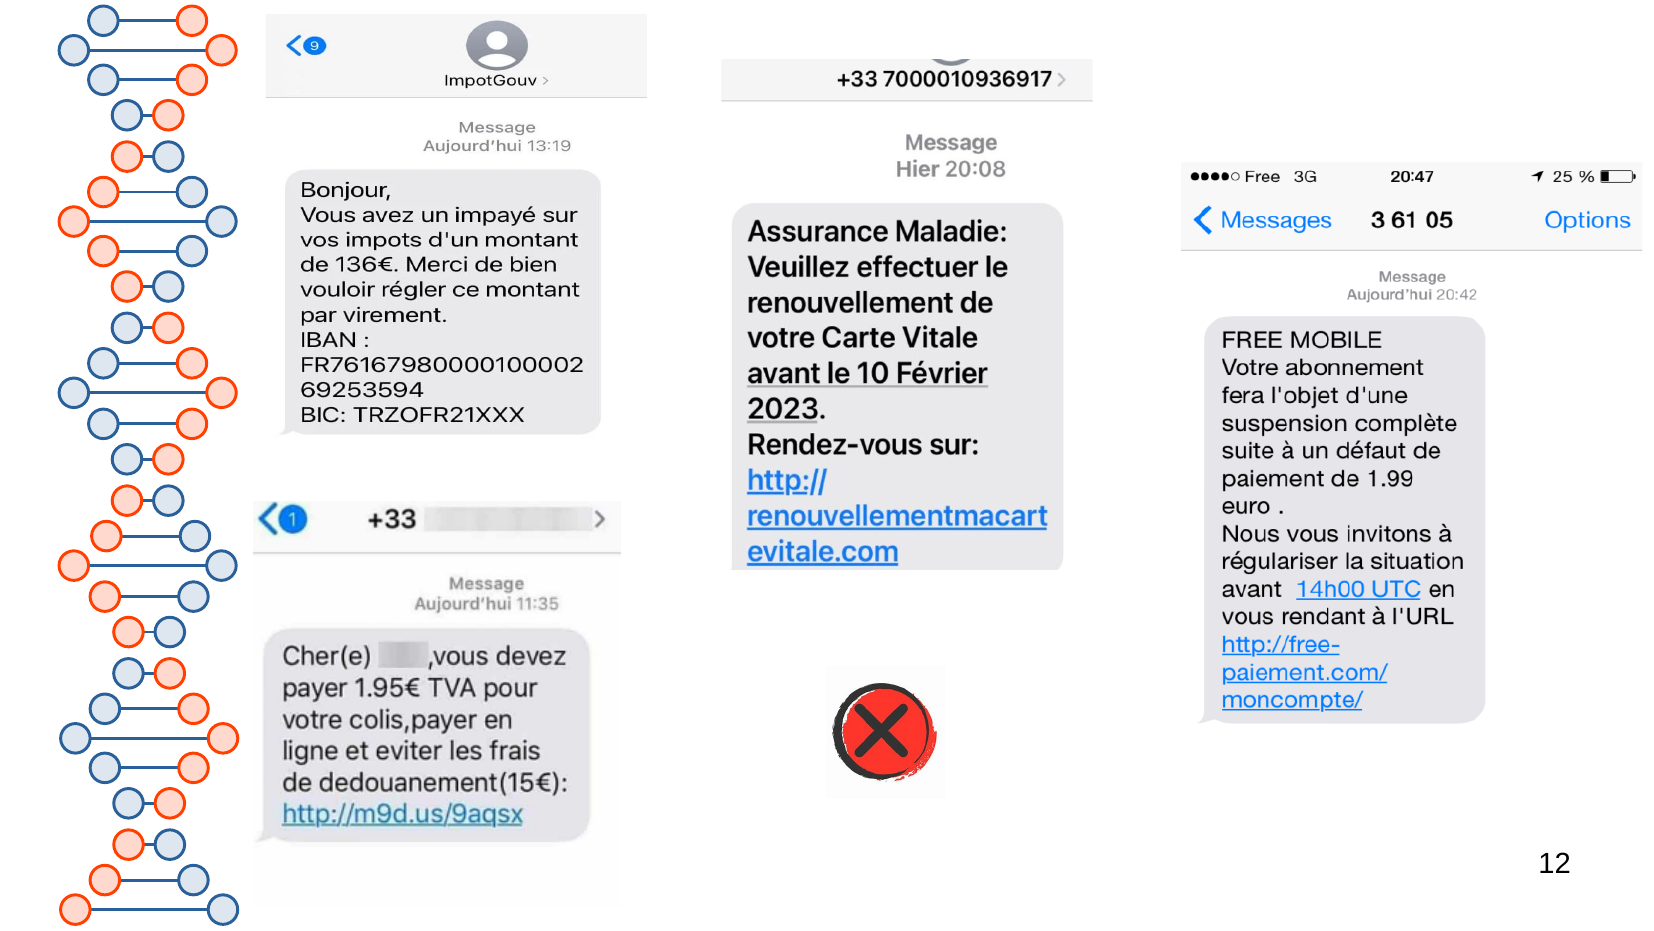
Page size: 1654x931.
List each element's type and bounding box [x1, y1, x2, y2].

picture [253, 501, 621, 908]
picture [721, 59, 1093, 570]
picture [265, 14, 647, 473]
picture [826, 666, 945, 798]
picture [1181, 162, 1643, 739]
